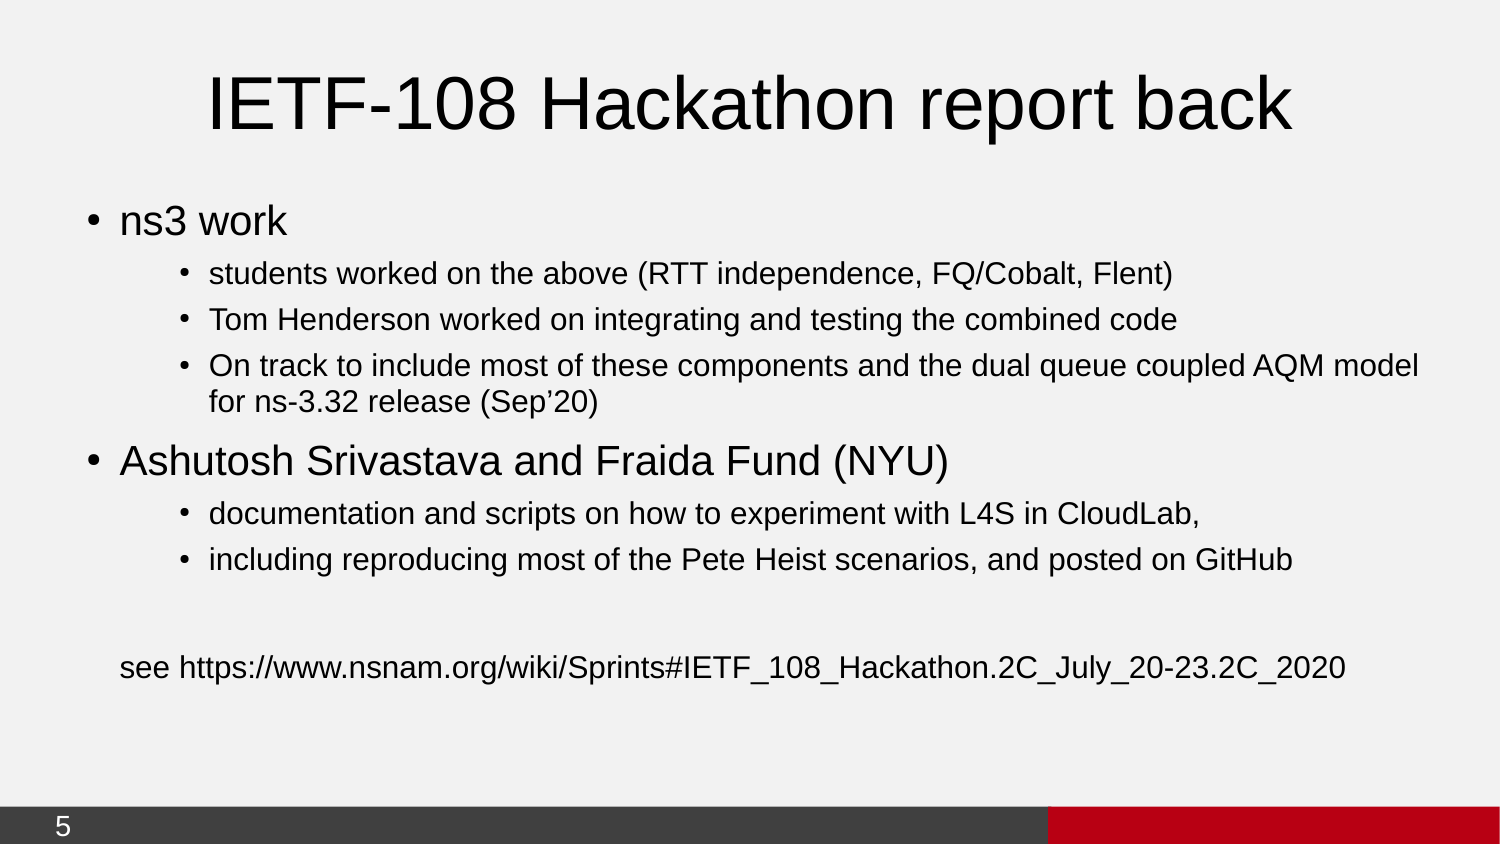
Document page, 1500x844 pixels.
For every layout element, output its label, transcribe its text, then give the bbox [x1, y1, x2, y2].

title IETF-108 Hackathon report back [75, 33, 1425, 175]
list ns3 work students worked on the above (RTT independence, FQ/Cobalt, Flent) Tom Henderson worked on integrating and testing the combined code On track to include most of these components and the dual queue coupled AQM model for ns-3.32 release (Sep’20) Ashutosh Srivastava and Fraida Fund (NYU) documentation and scripts on how to experiment with L4S in CloudLab, including reproducing most of the Pete Heist scenarios, and posted on GitHub see https://www.nsnam.org/wiki/Sprints#IETF_108_Hackathon.2C_July_20-23.2C_2020 [75, 197, 1425, 687]
